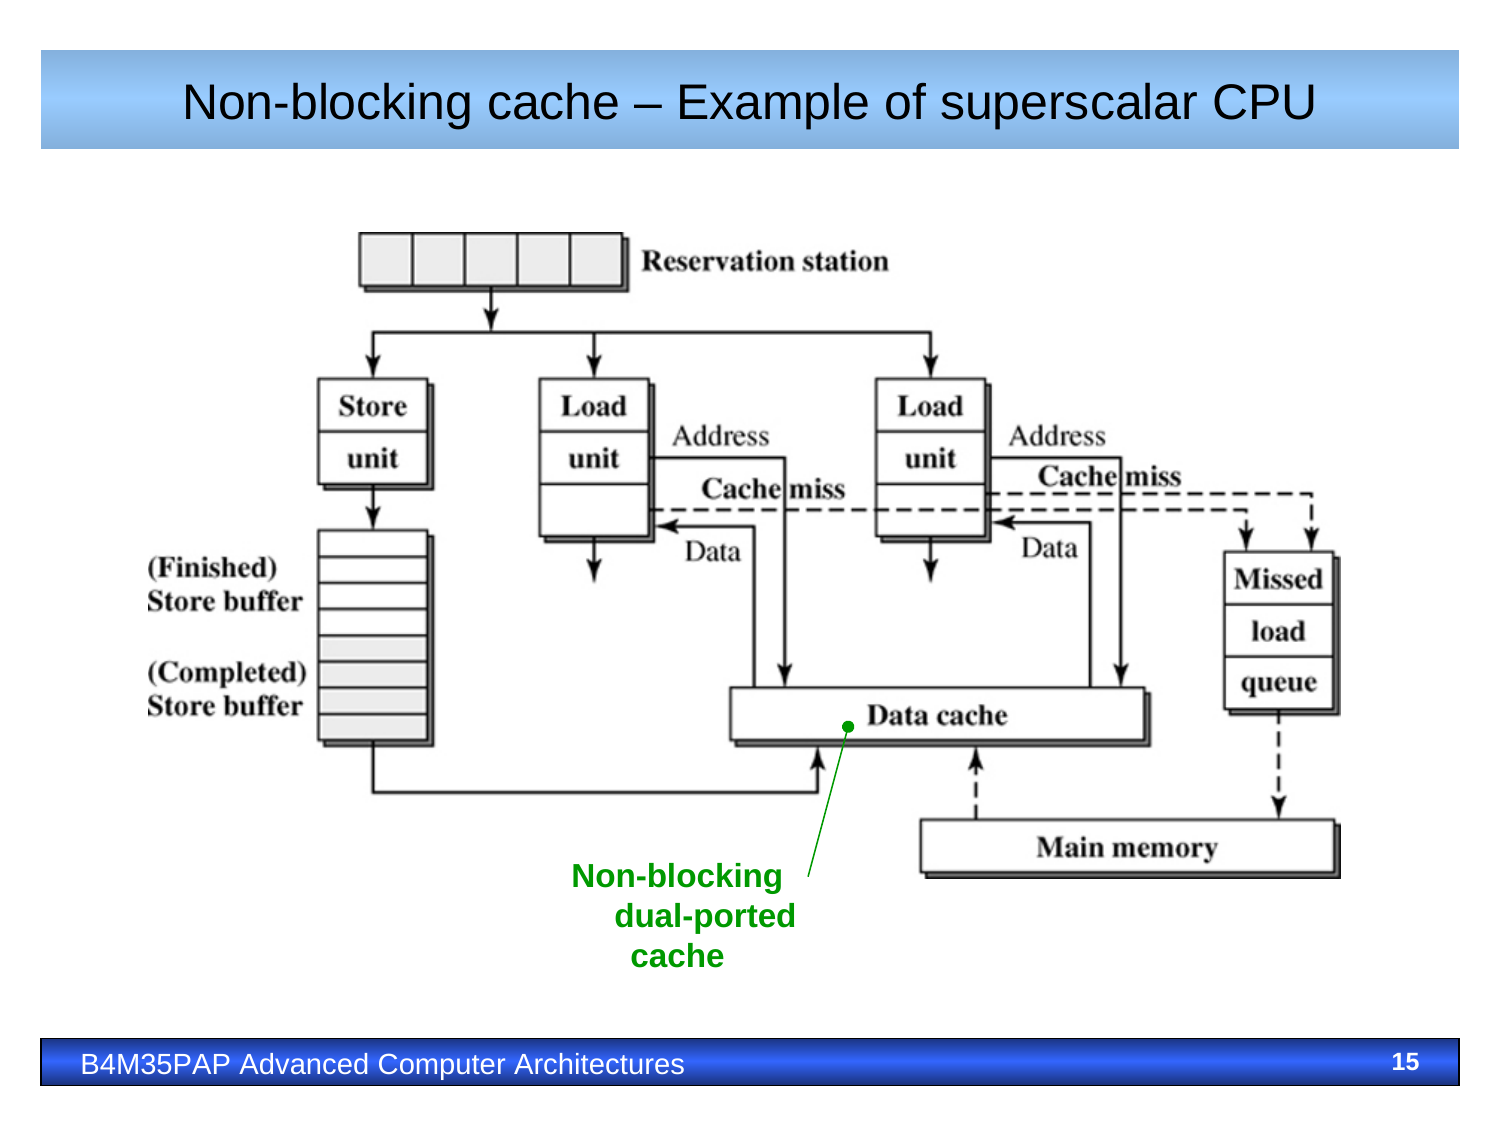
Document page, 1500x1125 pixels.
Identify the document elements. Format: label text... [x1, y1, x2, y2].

title Non-blocking cache – Example of superscalar CPU [41, 50, 1459, 149]
text_box Non-blocking dual-ported cache [537, 847, 818, 982]
picture [148, 232, 1341, 879]
